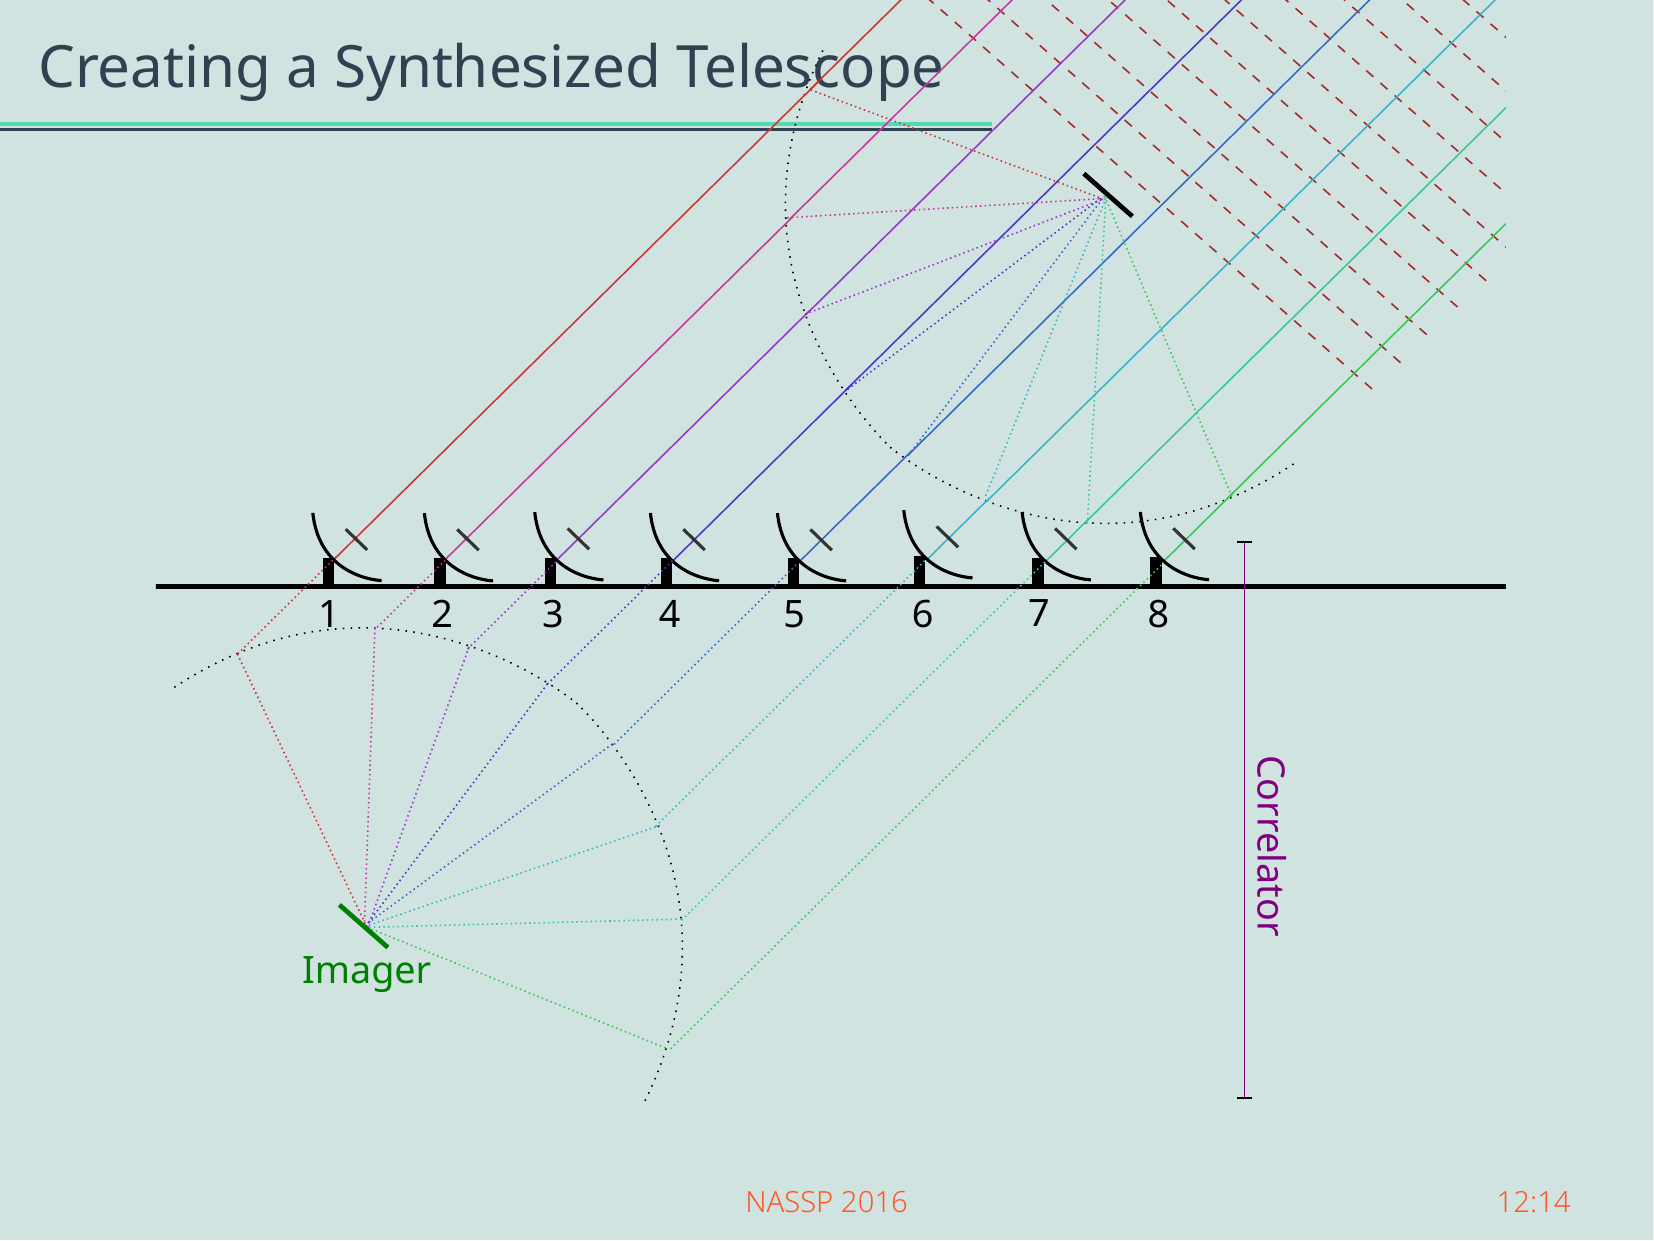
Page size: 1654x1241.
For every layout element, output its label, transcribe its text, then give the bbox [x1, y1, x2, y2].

picture [155, 0, 1506, 1134]
text_box Creating a Synthesized Telescope [23, 17, 155, 103]
